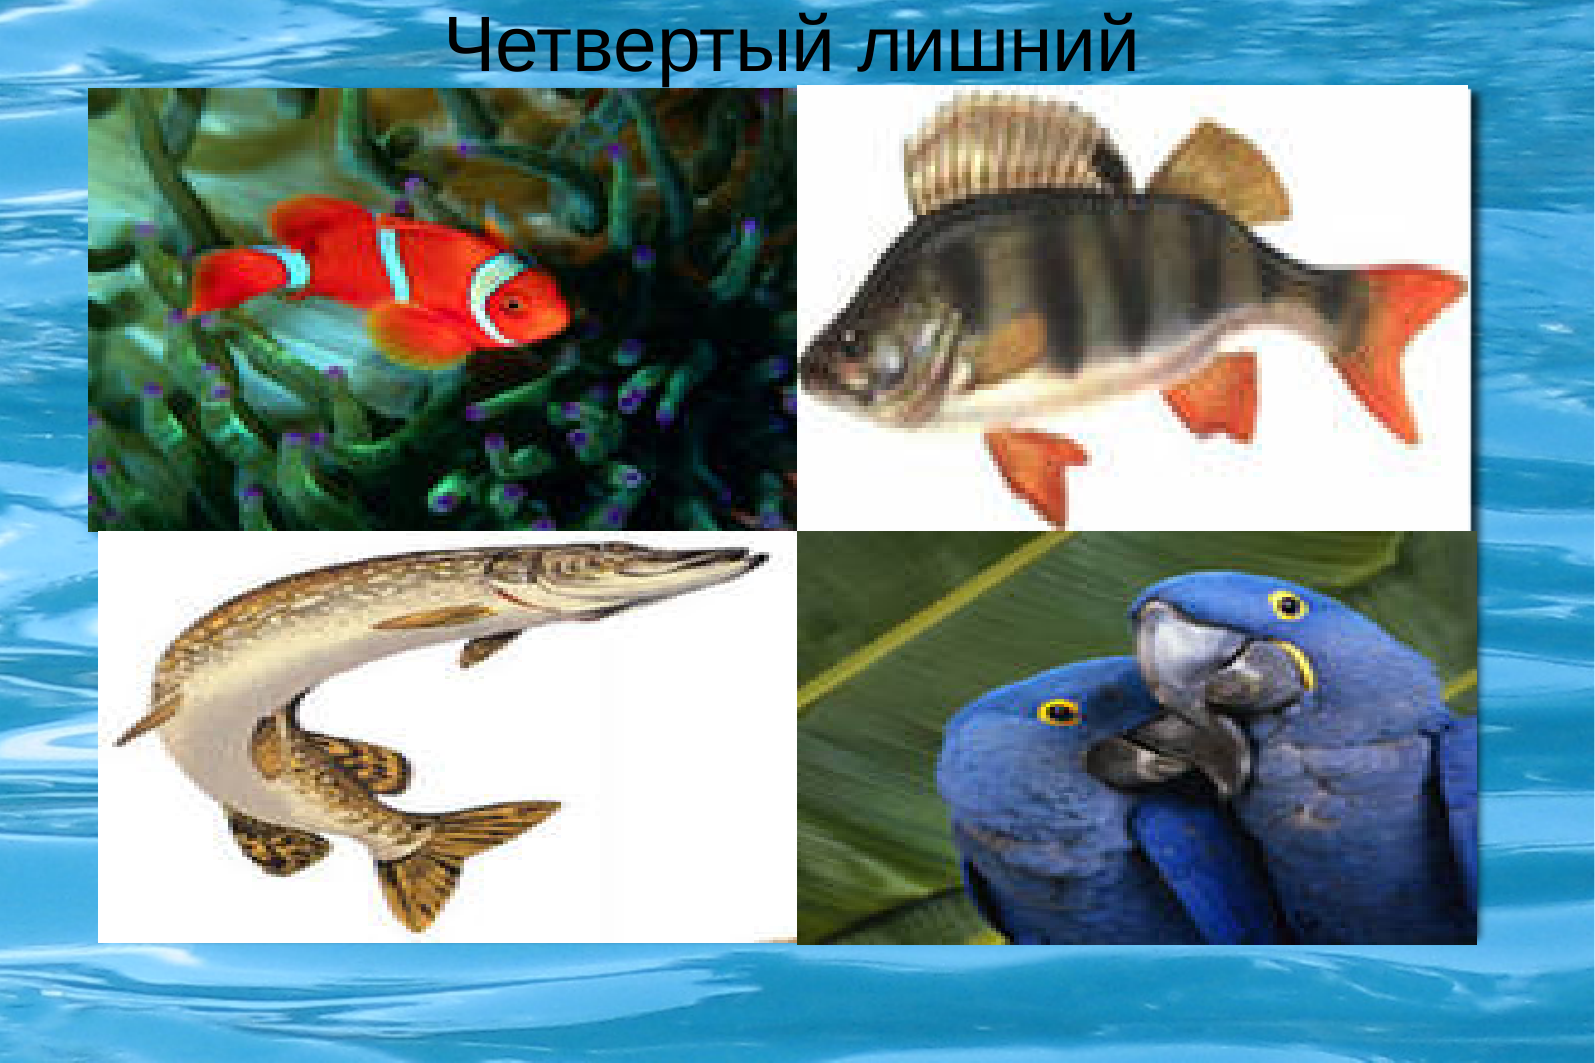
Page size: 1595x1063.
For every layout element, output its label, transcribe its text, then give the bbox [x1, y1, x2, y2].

picture [0, 0, 1595, 1063]
title Четвертый лишний [137, 0, 1447, 88]
